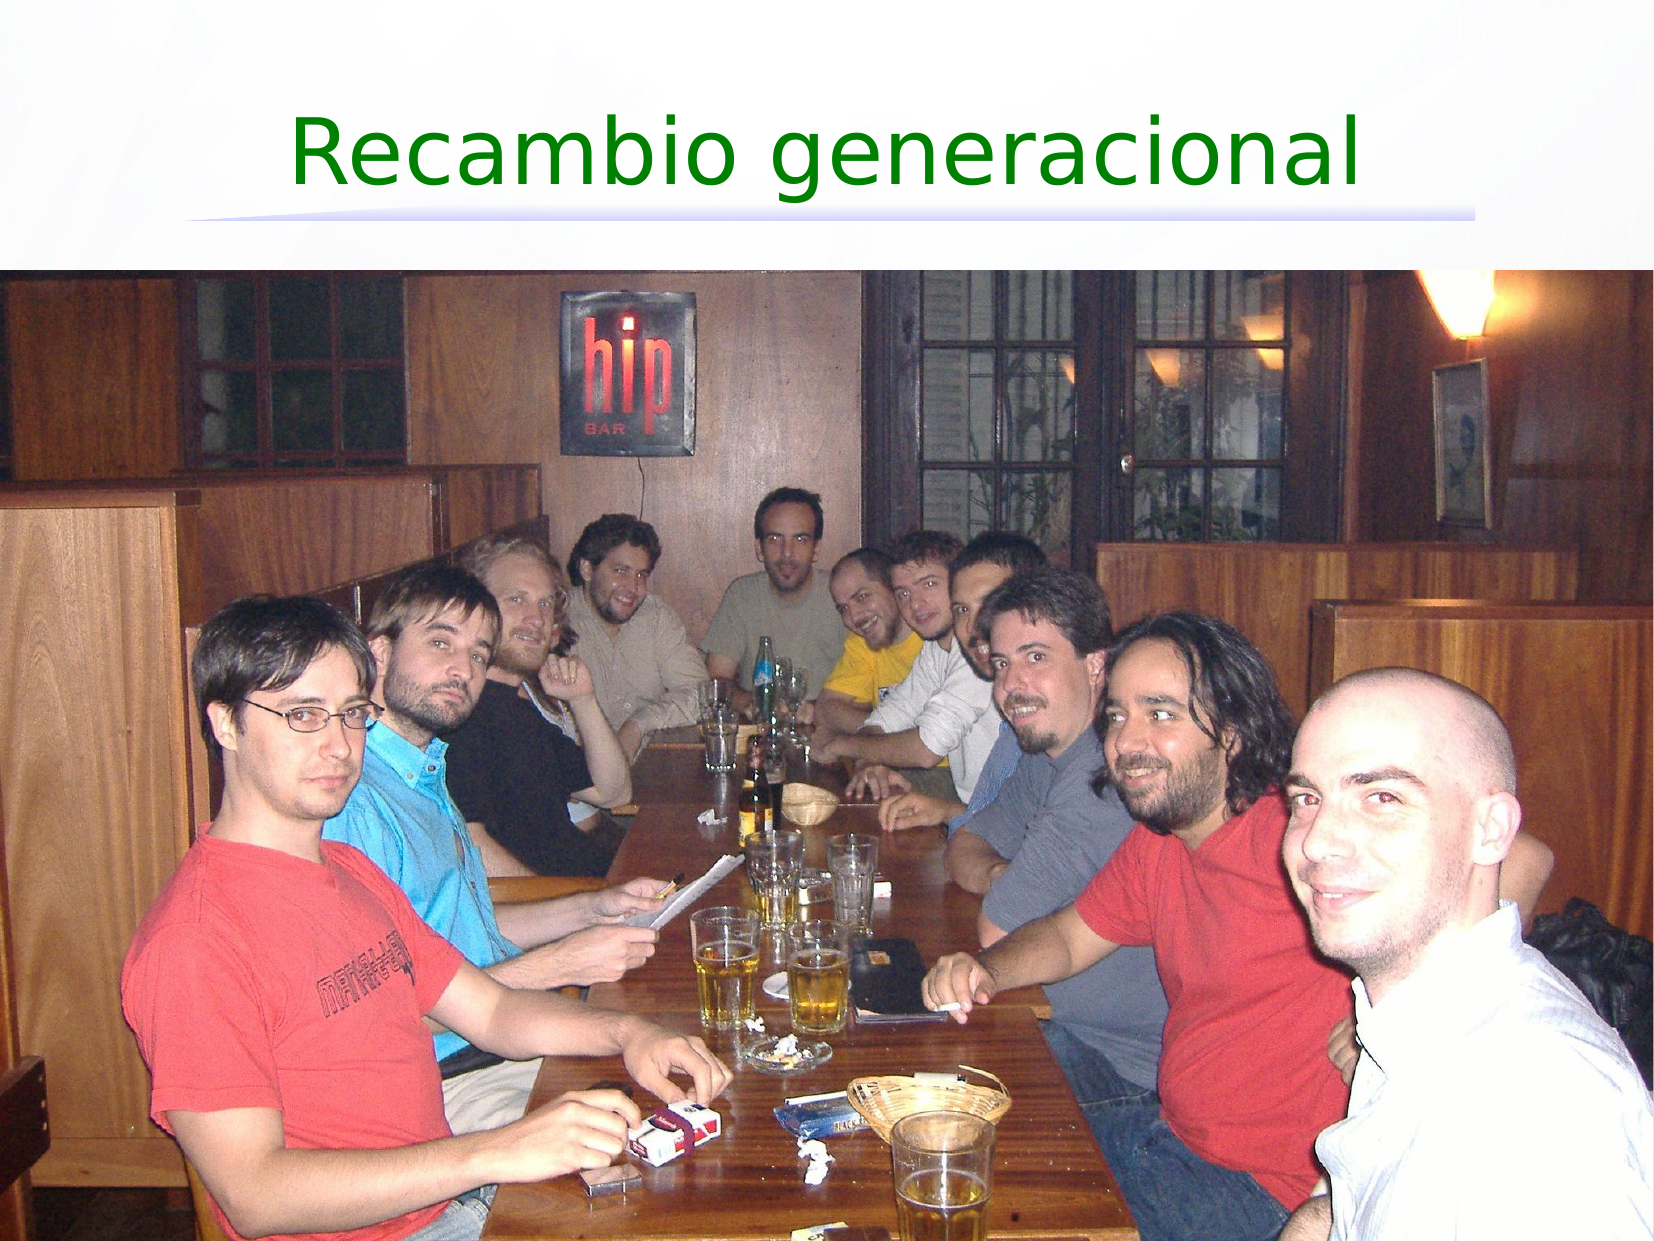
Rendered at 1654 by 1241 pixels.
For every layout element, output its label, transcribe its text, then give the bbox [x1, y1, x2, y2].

picture [0, 0, 1654, 1241]
title Recambio generacional [82, 49, 1571, 257]
